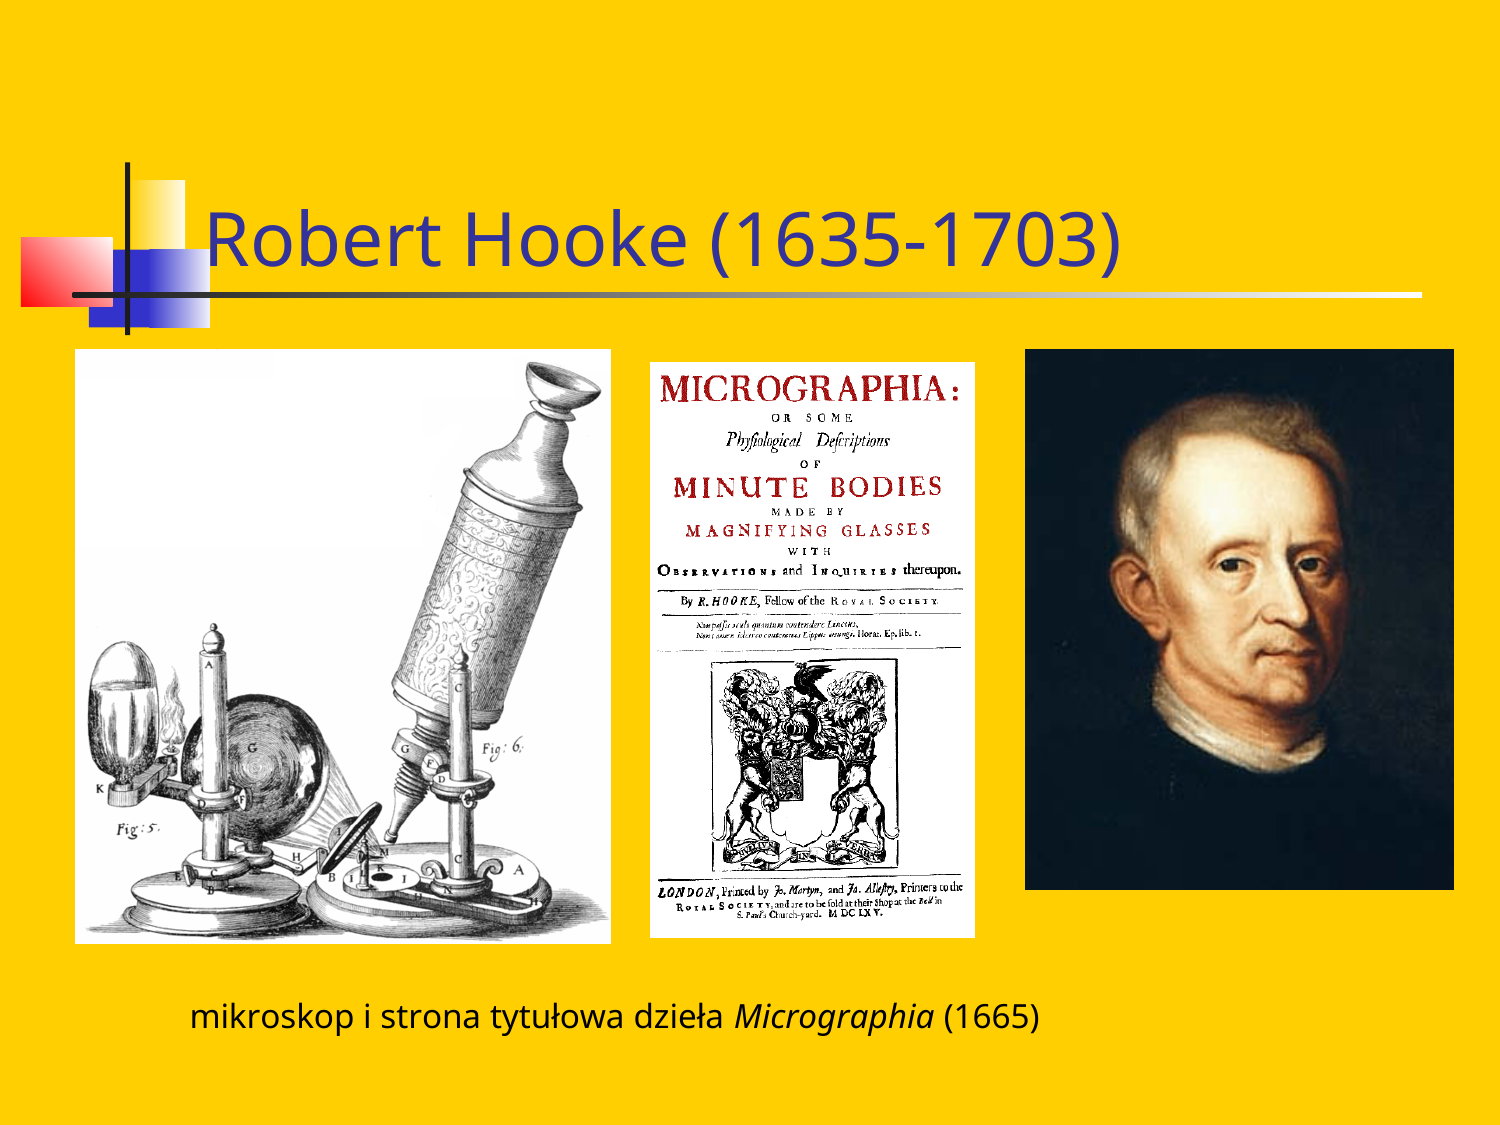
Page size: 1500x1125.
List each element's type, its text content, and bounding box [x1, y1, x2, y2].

picture [75, 349, 611, 944]
picture [1025, 349, 1454, 890]
title Robert Hooke (1635-1703) [188, 101, 1468, 289]
text_box mikroskop i strona tytułowa dzieła Micrographia (1665) [174, 987, 1113, 1043]
picture [650, 362, 975, 938]
